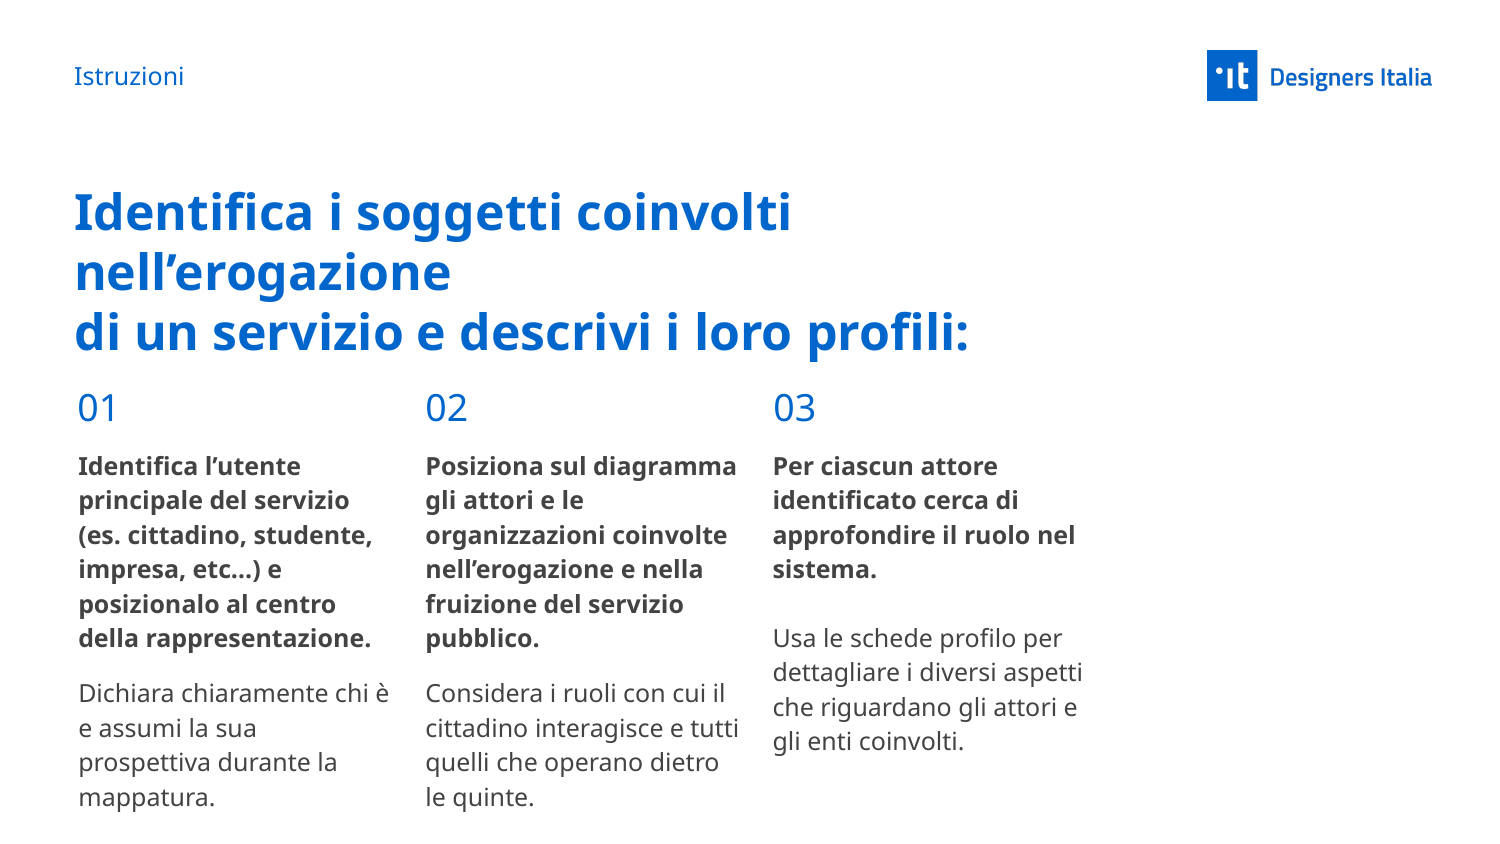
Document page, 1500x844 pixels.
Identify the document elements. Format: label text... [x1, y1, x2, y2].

picture [1207, 50, 1445, 101]
text_box Istruzioni [59, 52, 696, 99]
text_box Identifica l’utente principale del servizio (es. cittadino, studente, impresa, etc…) e posizionalo al centro della rappresentazione. Dichiara chiaramente chi è e assumi la sua prospettiva durante la mappatura. [63, 430, 409, 617]
text_box Identifica i soggetti coinvolti nell’erogazione di un servizio e descrivi i loro profili: [59, 165, 1149, 266]
text_box Per ciascun attore identificato cerca di approfondire il ruolo nel sistema. Usa le schede profilo per dettagliare i diversi aspetti che riguardano gli attori e gli enti coinvolti. [757, 430, 1103, 617]
text_box 02 [410, 383, 494, 430]
text_box Posiziona sul diagramma gli attori e le organizzazioni coinvolte nell’erogazione e nella fruizione del servizio pubblico. Considera i ruoli con cui il cittadino interagisce e tutti quelli che operano dietro le quinte. [410, 430, 756, 617]
text_box 03 [758, 383, 842, 430]
text_box 01 [62, 383, 146, 430]
